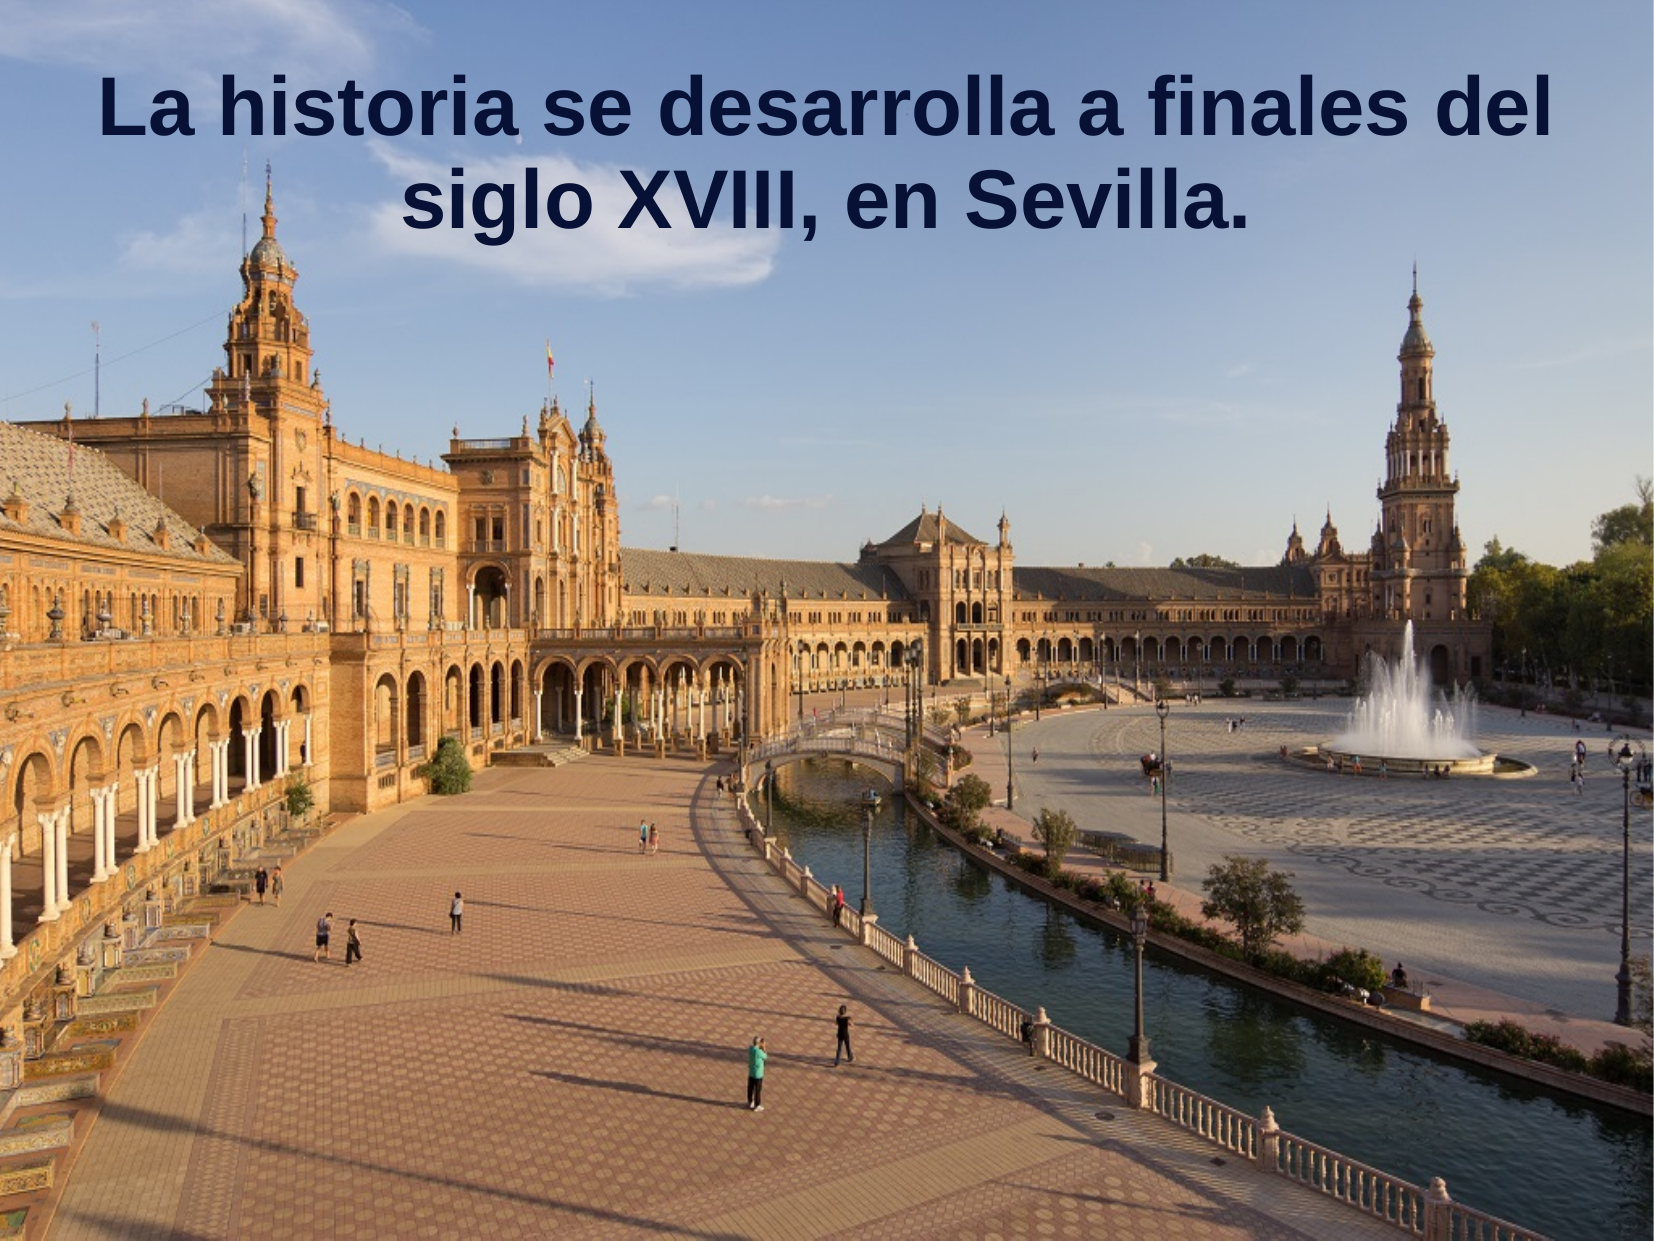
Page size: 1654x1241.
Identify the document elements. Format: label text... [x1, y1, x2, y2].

title La historia se desarrolla a finales del siglo XVIII, en Sevilla. [82, 49, 1571, 257]
picture [0, 0, 1654, 1241]
